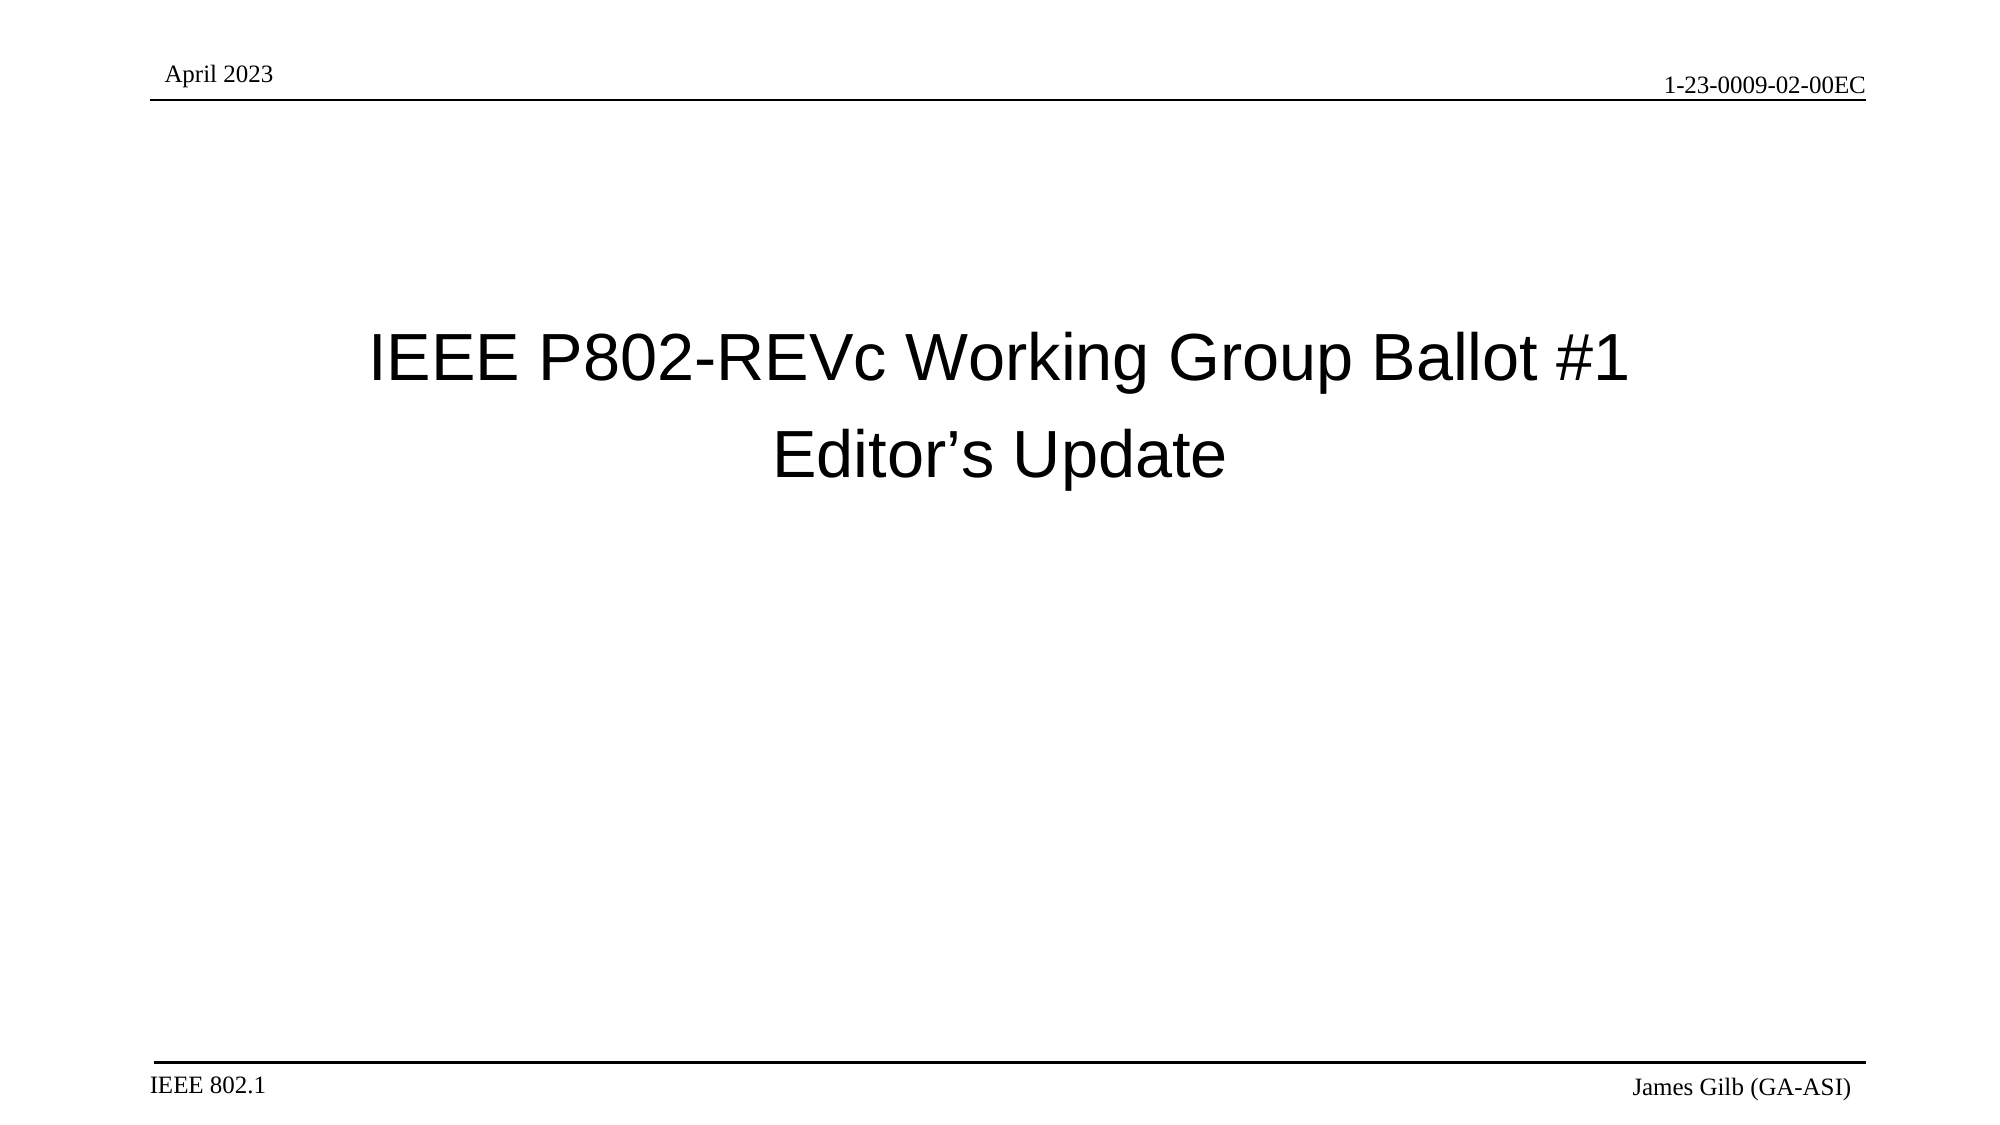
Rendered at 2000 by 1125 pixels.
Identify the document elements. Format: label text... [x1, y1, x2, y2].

subtitle IEEE P802-REVc Working Group Ballot #1 Editor’s Update [125, 112, 1876, 693]
